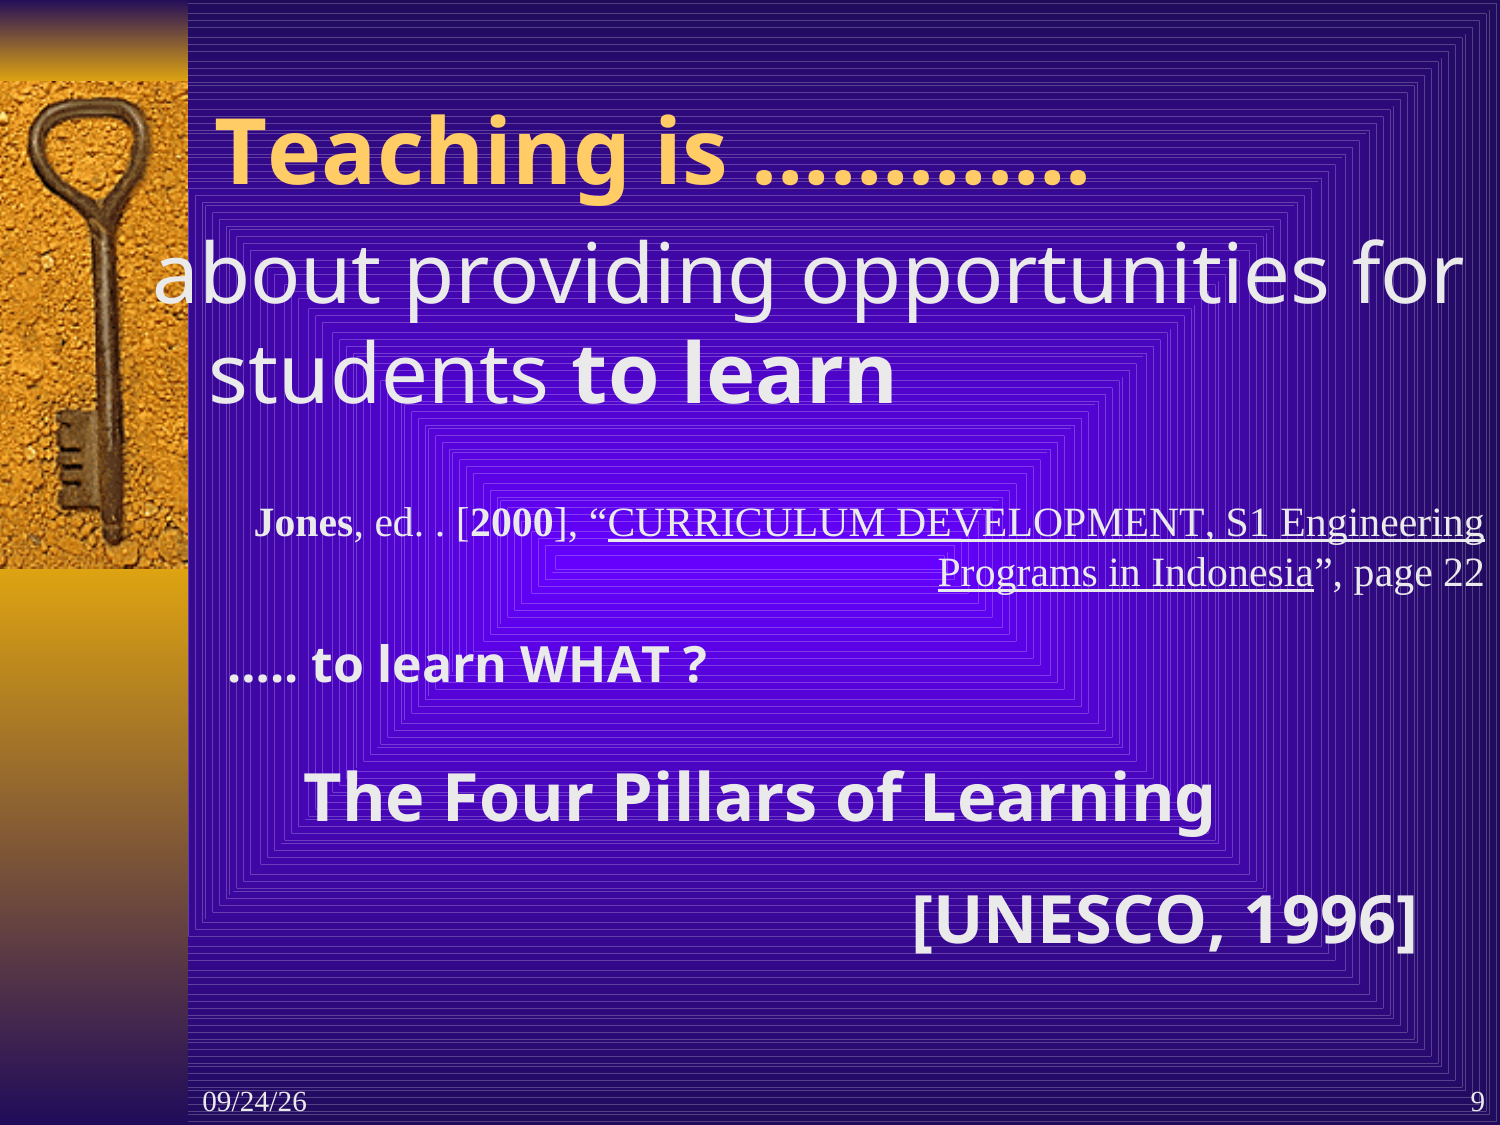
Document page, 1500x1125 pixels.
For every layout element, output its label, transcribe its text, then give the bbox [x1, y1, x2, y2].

text_box The Four Pillars of Learning [UNESCO, 1996] [271, 747, 1435, 965]
picture [0, 81, 188, 569]
title Teaching is …………. [200, 49, 1476, 212]
text_box ….. to learn WHAT ? [212, 624, 850, 701]
text_box Jones, ed. . [2000], “CURRICULUM DEVELOPMENT, S1 Engineering Programs in Indonesia”, page 22 [162, 487, 1500, 603]
text_box about providing opportunities for students to learn [137, 212, 1500, 443]
